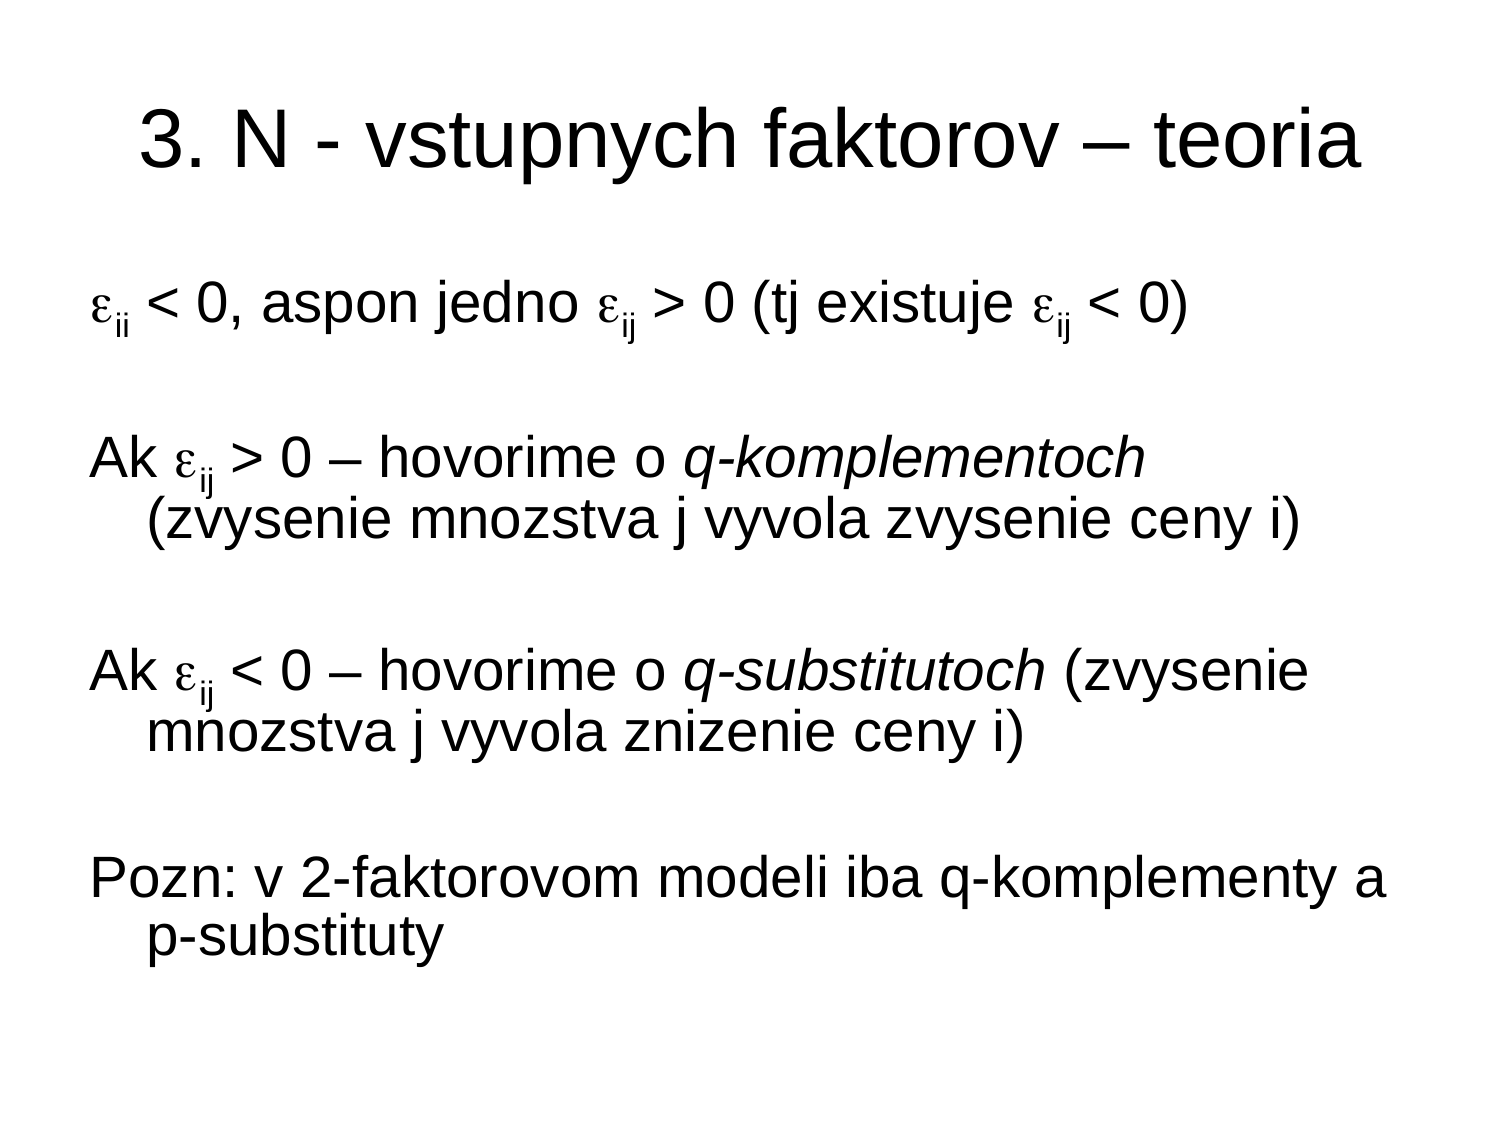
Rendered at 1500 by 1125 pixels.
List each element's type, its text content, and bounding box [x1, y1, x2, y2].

title 3. N - vstupnych faktorov – teoria [75, 45, 1426, 233]
list ii < 0, aspon jedno ij > 0 (tj existuje ij < 0) Ak ij > 0 – hovorime o q-komplementoch (zvysenie mnozstva j vyvola zvysenie ceny i) Ak ij < 0 – hovorime o q-substitutoch (zvysenie mnozstva j vyvola znizenie ceny i) Pozn: v 2-faktorovom modeli iba q-komplementy a p-substituty [75, 262, 1426, 1099]
